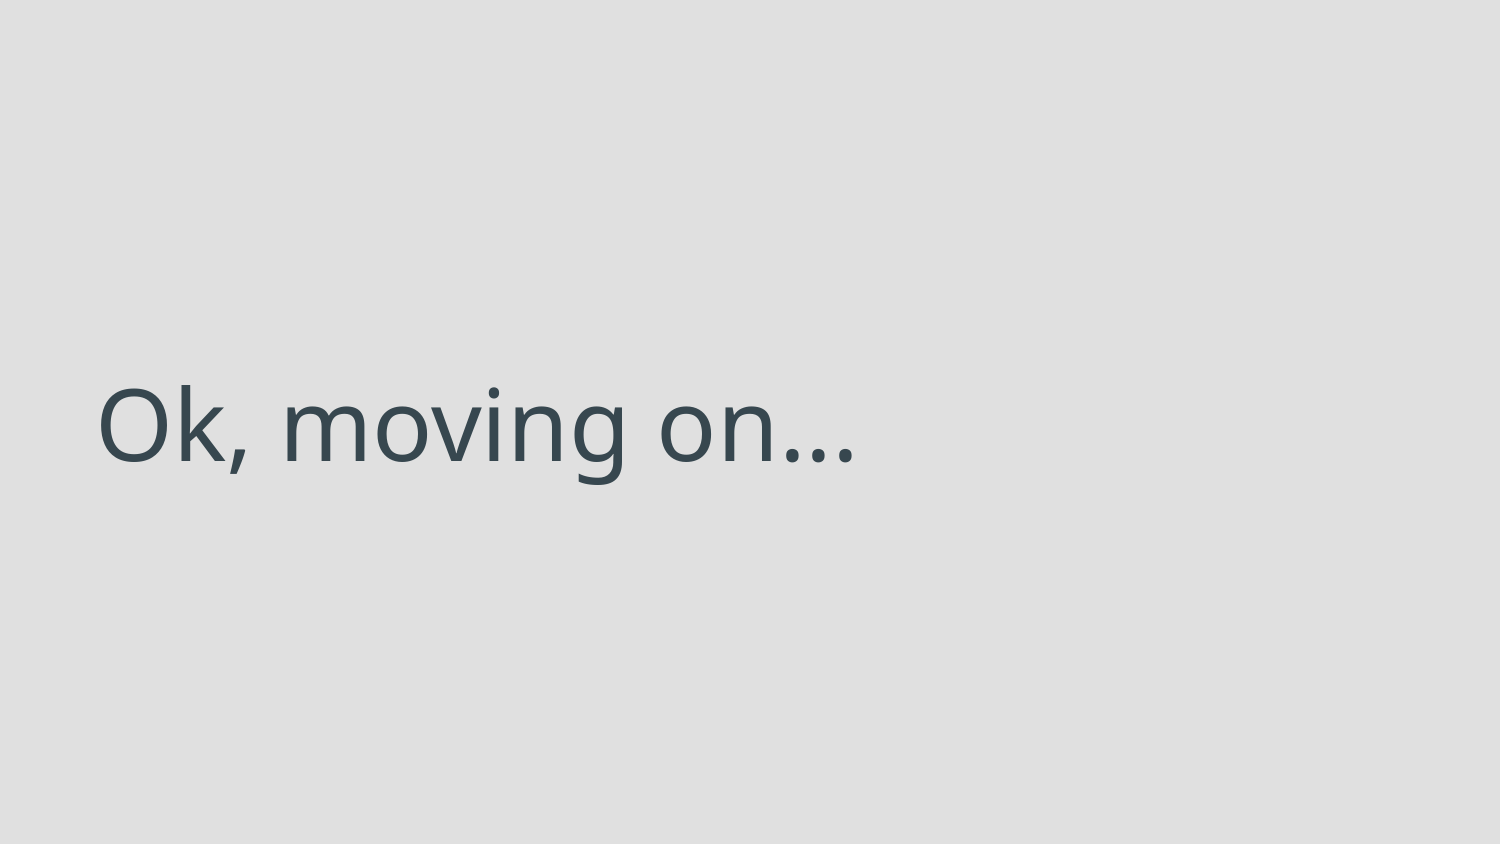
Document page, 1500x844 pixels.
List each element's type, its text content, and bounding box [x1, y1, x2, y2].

title Ok, moving on... [80, 86, 1102, 758]
